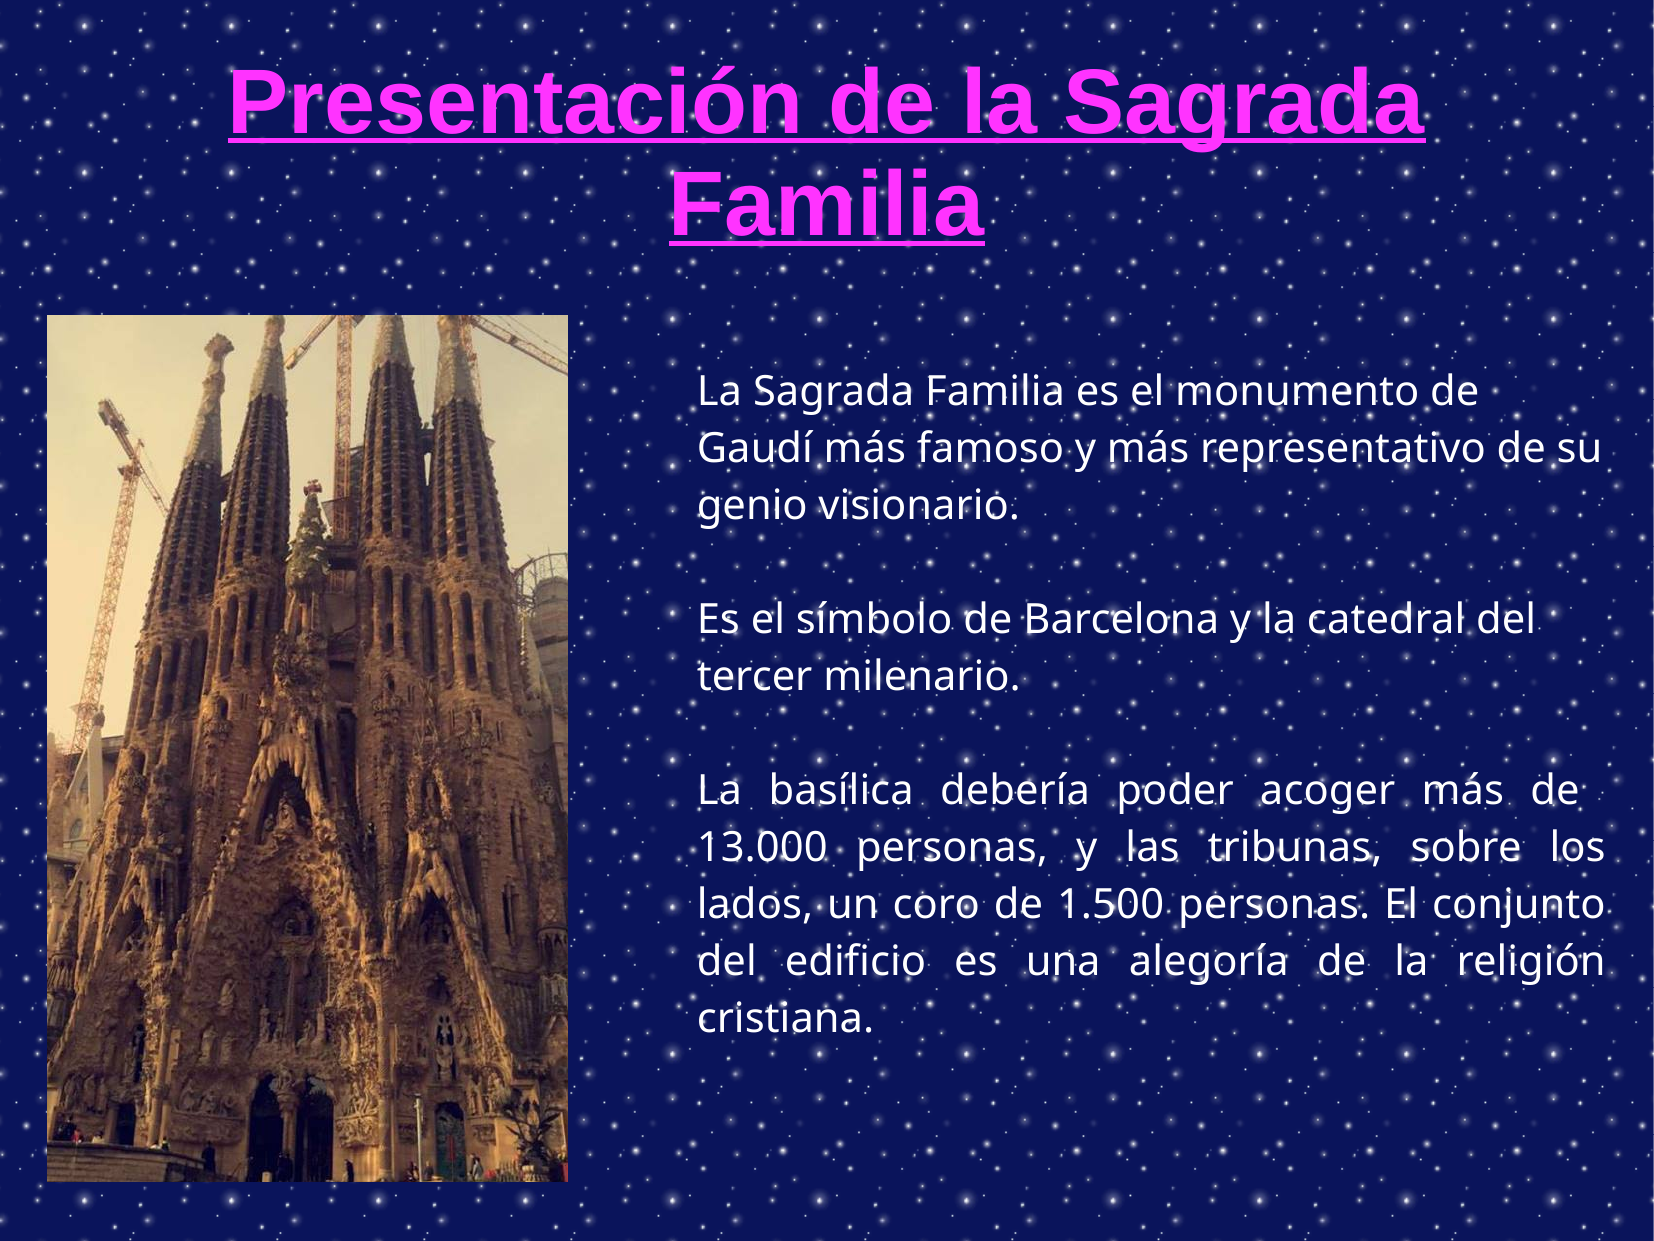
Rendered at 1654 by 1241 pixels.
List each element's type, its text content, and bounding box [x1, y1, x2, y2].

subtitle La Sagrada Familia es el monumento de Gaudí más famoso y más representativo de su genio visionario. Es el símbolo de Barcelona y la catedral del tercer milenario. La basílica debería poder acoger más de 13.000 personas, y las tribunas, sobre los lados, un coro de 1.500 personas. El conjunto del edificio es una alegoría de la religión cristiana. [696, 307, 1607, 1099]
title Presentación de la Sagrada Familia [82, 49, 1571, 257]
picture [0, 0, 1654, 1241]
